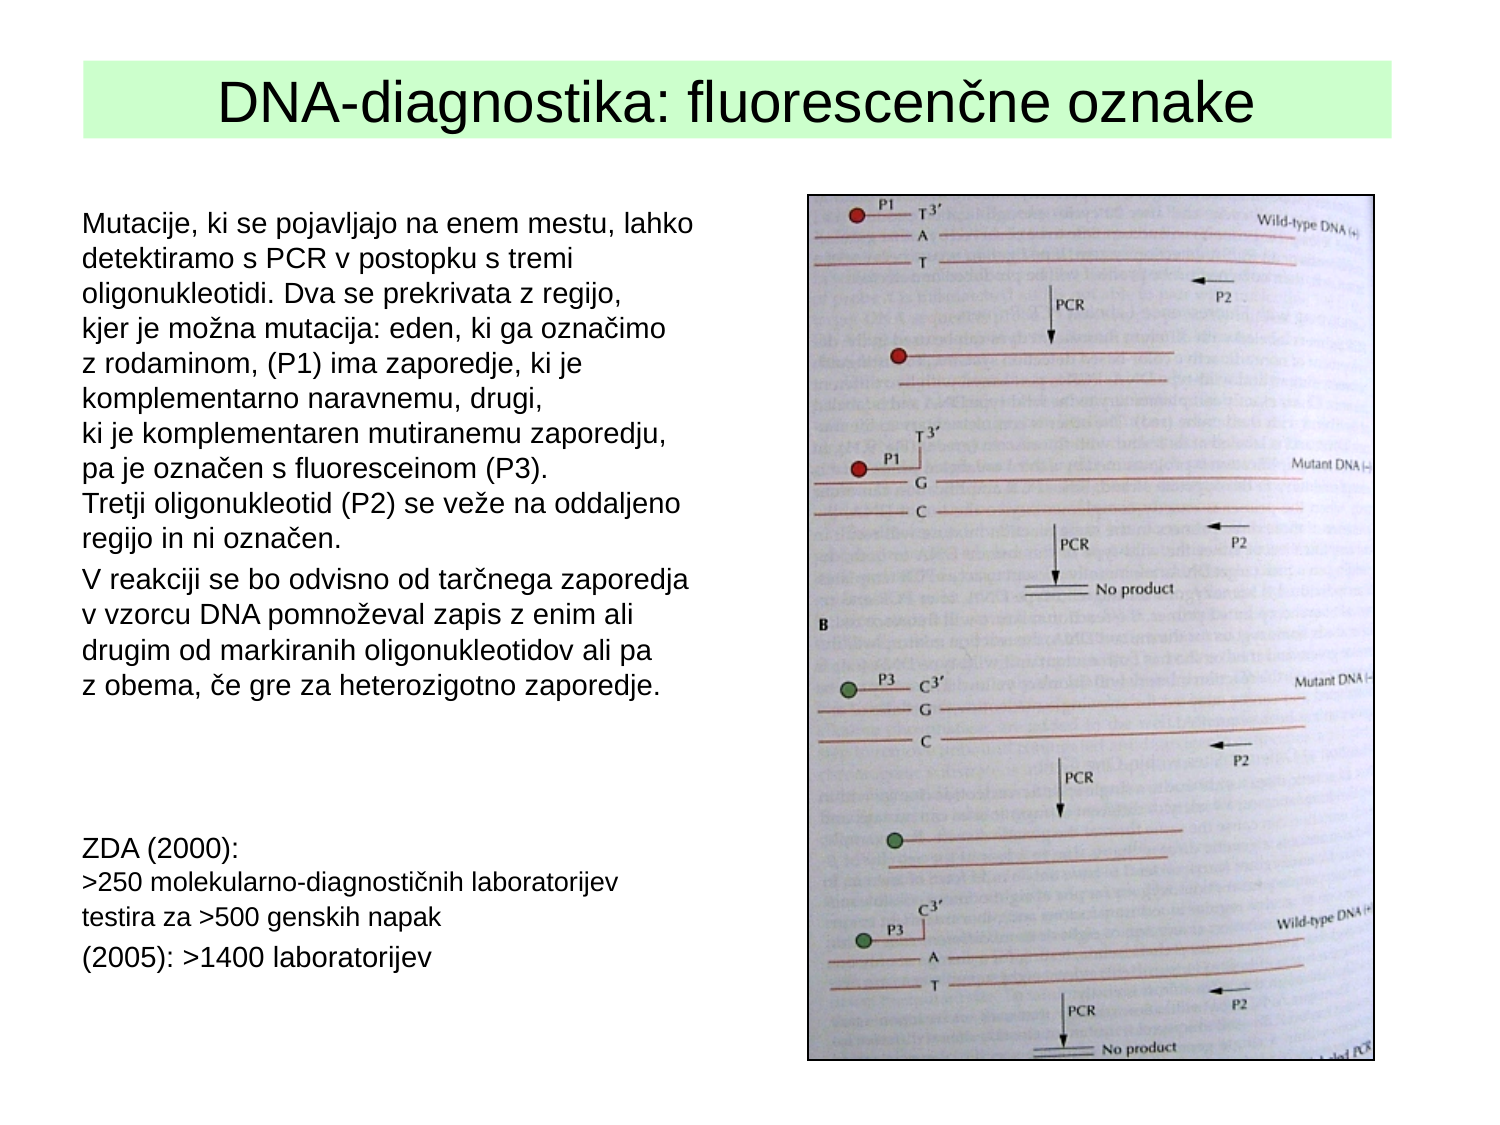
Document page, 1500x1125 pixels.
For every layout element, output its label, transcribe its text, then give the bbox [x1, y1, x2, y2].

title DNA-diagnostika: fluorescenčne oznake [83, 60, 1392, 139]
picture [809, 196, 1374, 1059]
list Mutacije, ki se pojavljajo na enem mestu, lahko detektiramo s PCR v postopku s tremi oligonukleotidi. Dva se prekrivata z regijo, kjer je možna mutacija: eden, ki ga označimo z rodaminom, (P1) ima zaporedje, ki je komplementarno naravnemu, drugi, ki je komplementaren mutiranemu zaporedju, pa je označen s fluoresceinom (P3). Tretji oligonukleotid (P2) se veže na oddaljeno regijo in ni označen. V reakciji se bo odvisno od tarčnega zaporedja v vzorcu DNA pomnoževal zapis z enim ali drugim od markiranih oligonukleotidov ali pa z obema, če gre za heterozigotno zaporedje. ZDA (2000): >250 molekularno-diagnostičnih laboratorijev testira za >500 genskih napak (2005): >1400 laboratorijev [66, 196, 762, 1108]
